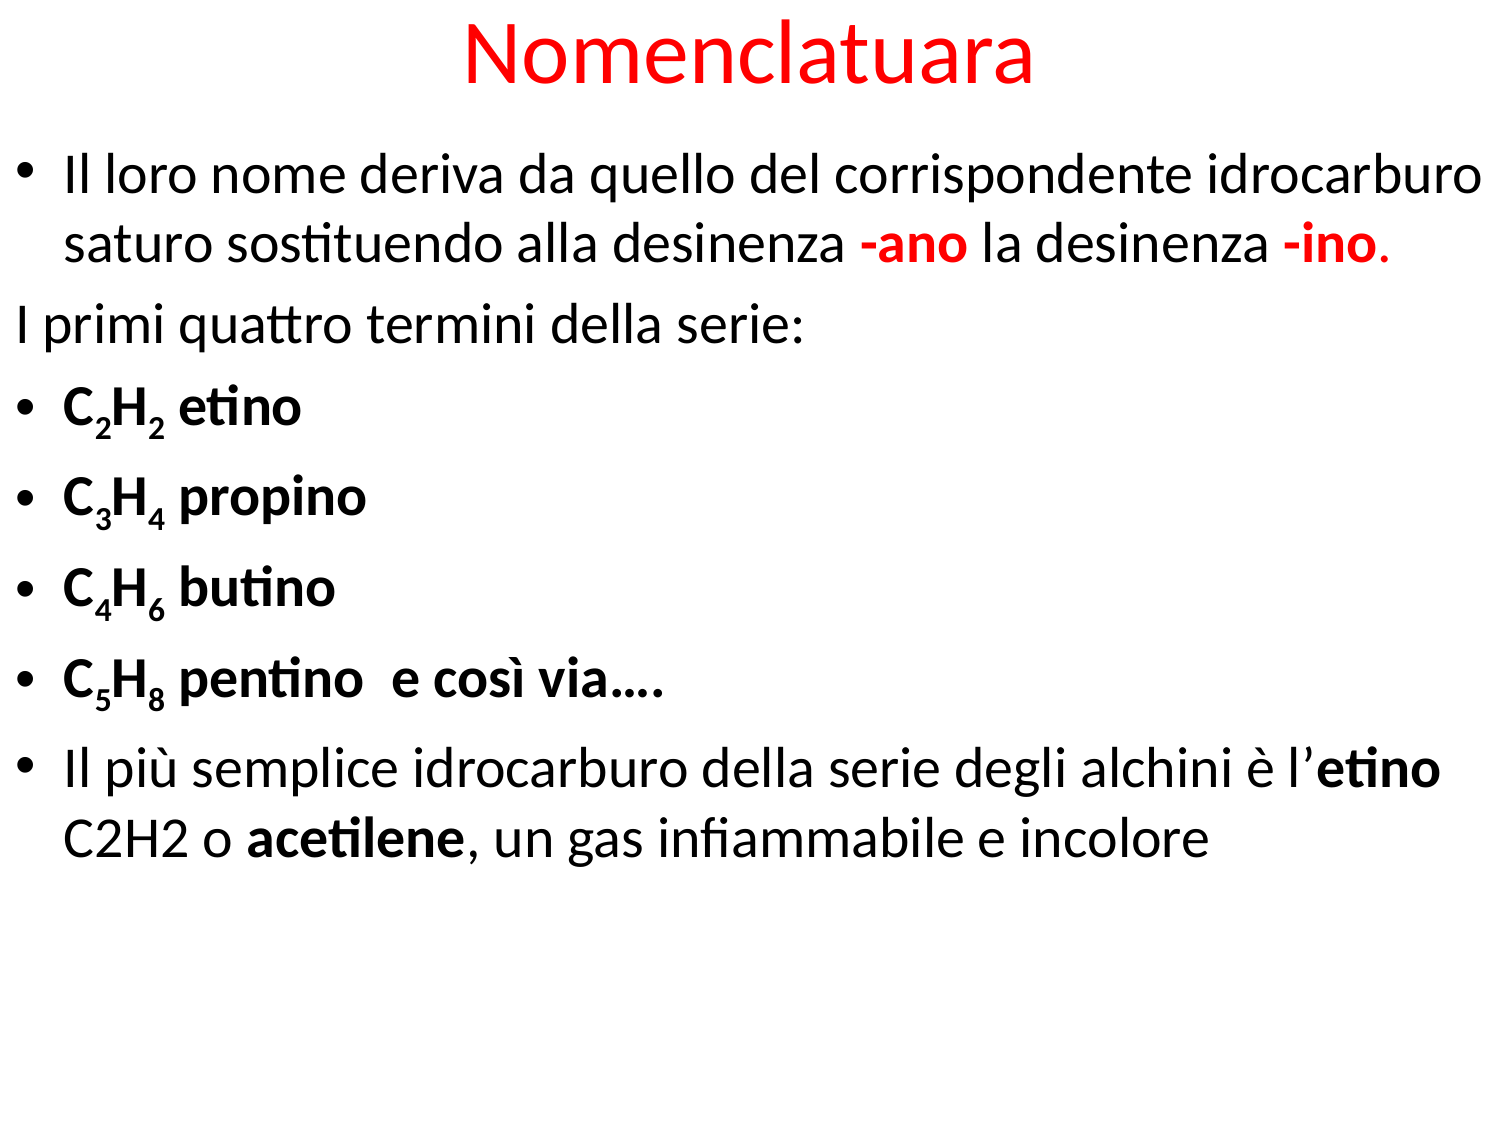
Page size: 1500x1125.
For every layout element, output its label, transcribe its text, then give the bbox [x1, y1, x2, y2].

list Il loro nome deriva da quello del corrispondente idrocarburo saturo sostituendo alla desinenza -ano la desinenza -ino. I primi quattro termini della serie: C2H2 etino C3H4 propino C4H6 butino C5H8 pentino e così via…. Il più semplice idrocarburo della serie degli alchini è l’etino C2H2 o acetilene, un gas infiammabile e incolore [0, 127, 1500, 943]
title Nomenclatuara [75, 0, 1425, 127]
